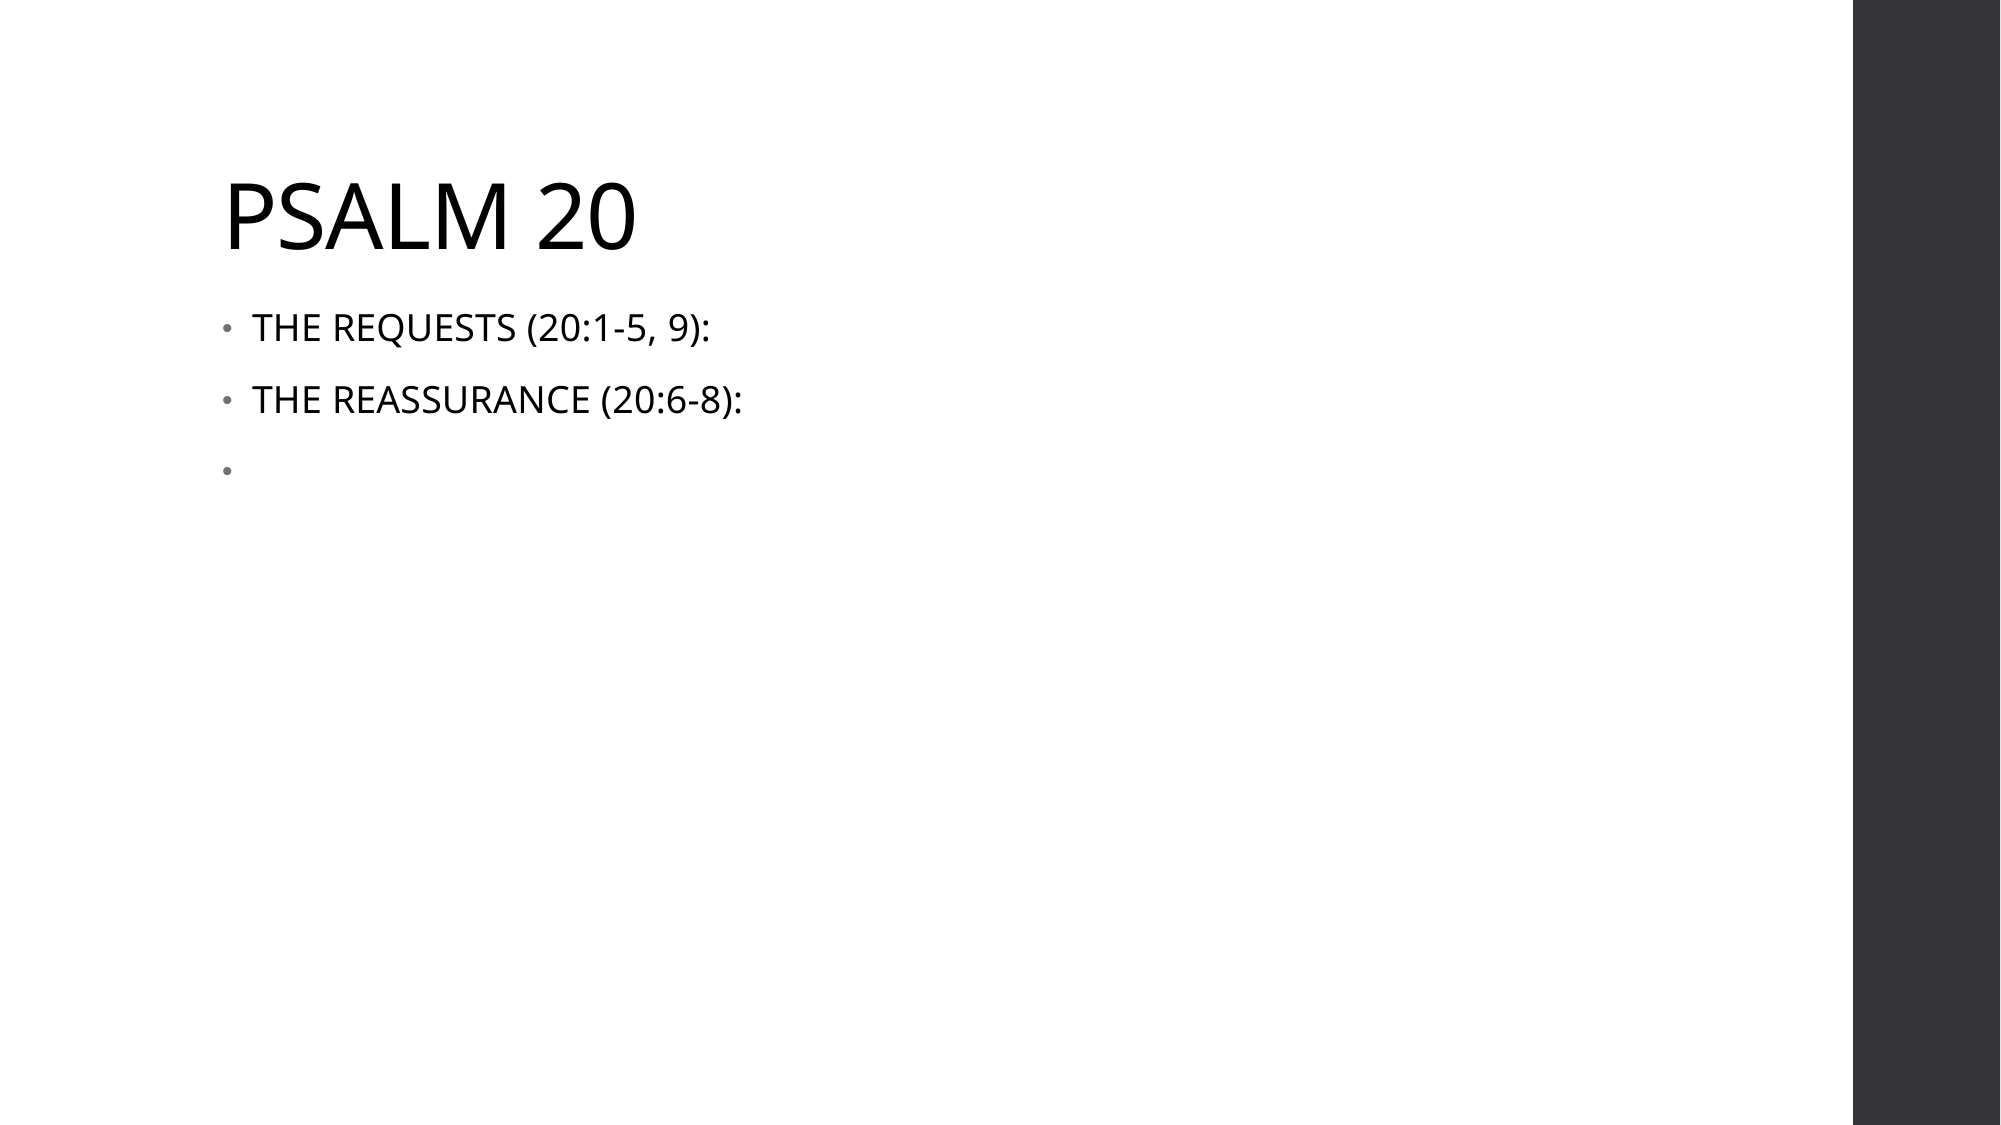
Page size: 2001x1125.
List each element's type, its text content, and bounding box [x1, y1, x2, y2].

title PSALM 20 [206, 60, 1797, 278]
list THE REQUESTS (20:1-5, 9): THE REASSURANCE (20:6-8): [206, 299, 1617, 1014]
